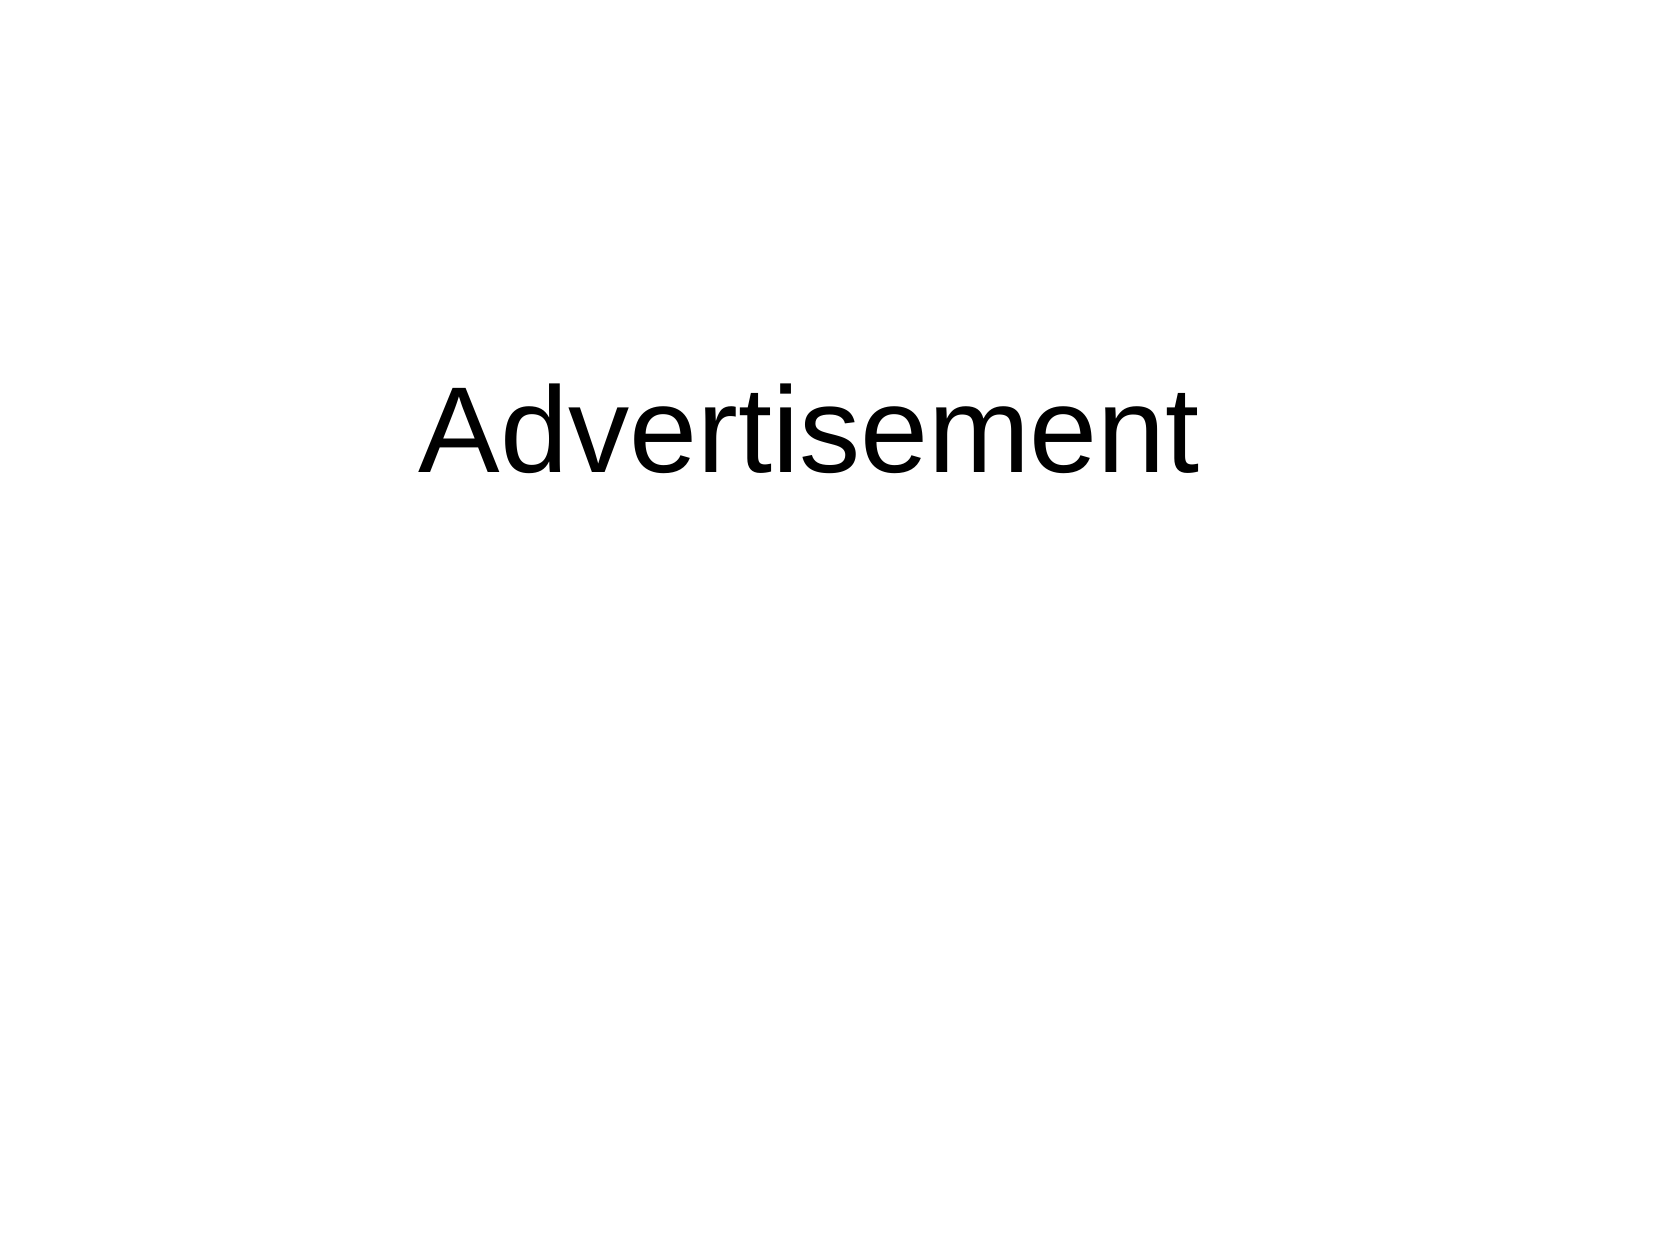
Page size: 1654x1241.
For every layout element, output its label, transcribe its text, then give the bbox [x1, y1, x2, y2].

title Advertisement [82, 326, 1571, 534]
